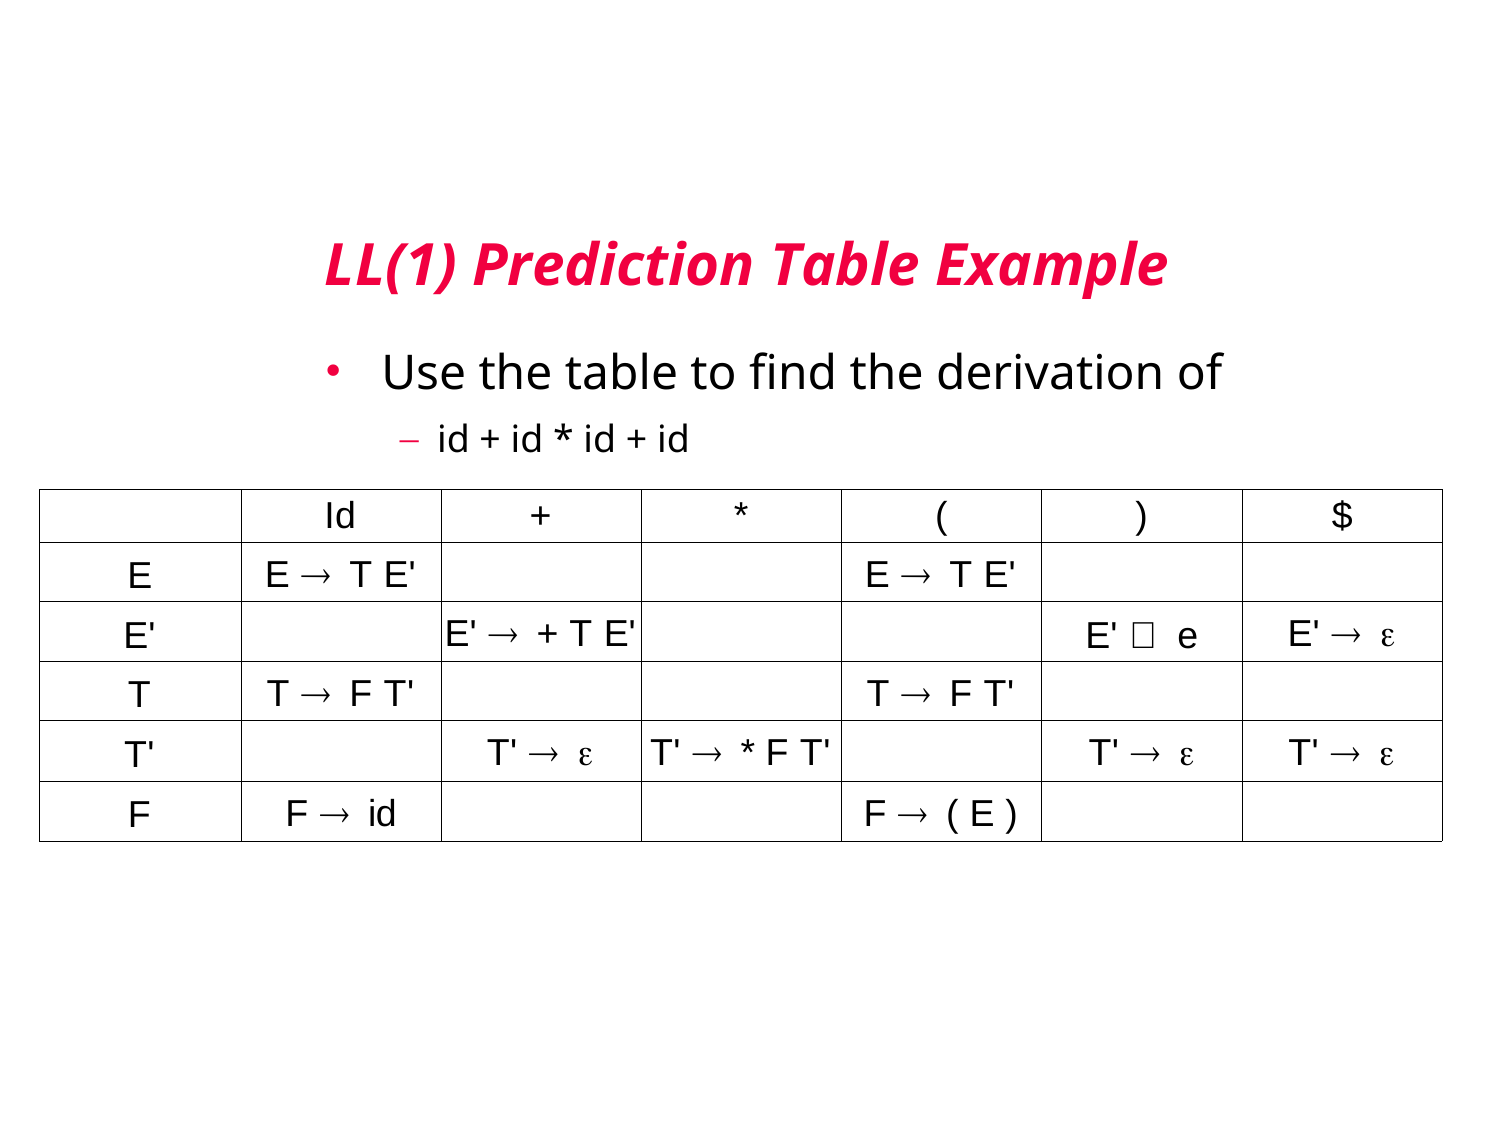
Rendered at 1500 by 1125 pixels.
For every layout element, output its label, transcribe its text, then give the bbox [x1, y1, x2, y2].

list Use the table to find the derivation of id + id * id + id [324, 324, 1450, 1068]
chart [37, 487, 1445, 843]
title LL(1) Prediction Table Example [324, 187, 1450, 324]
